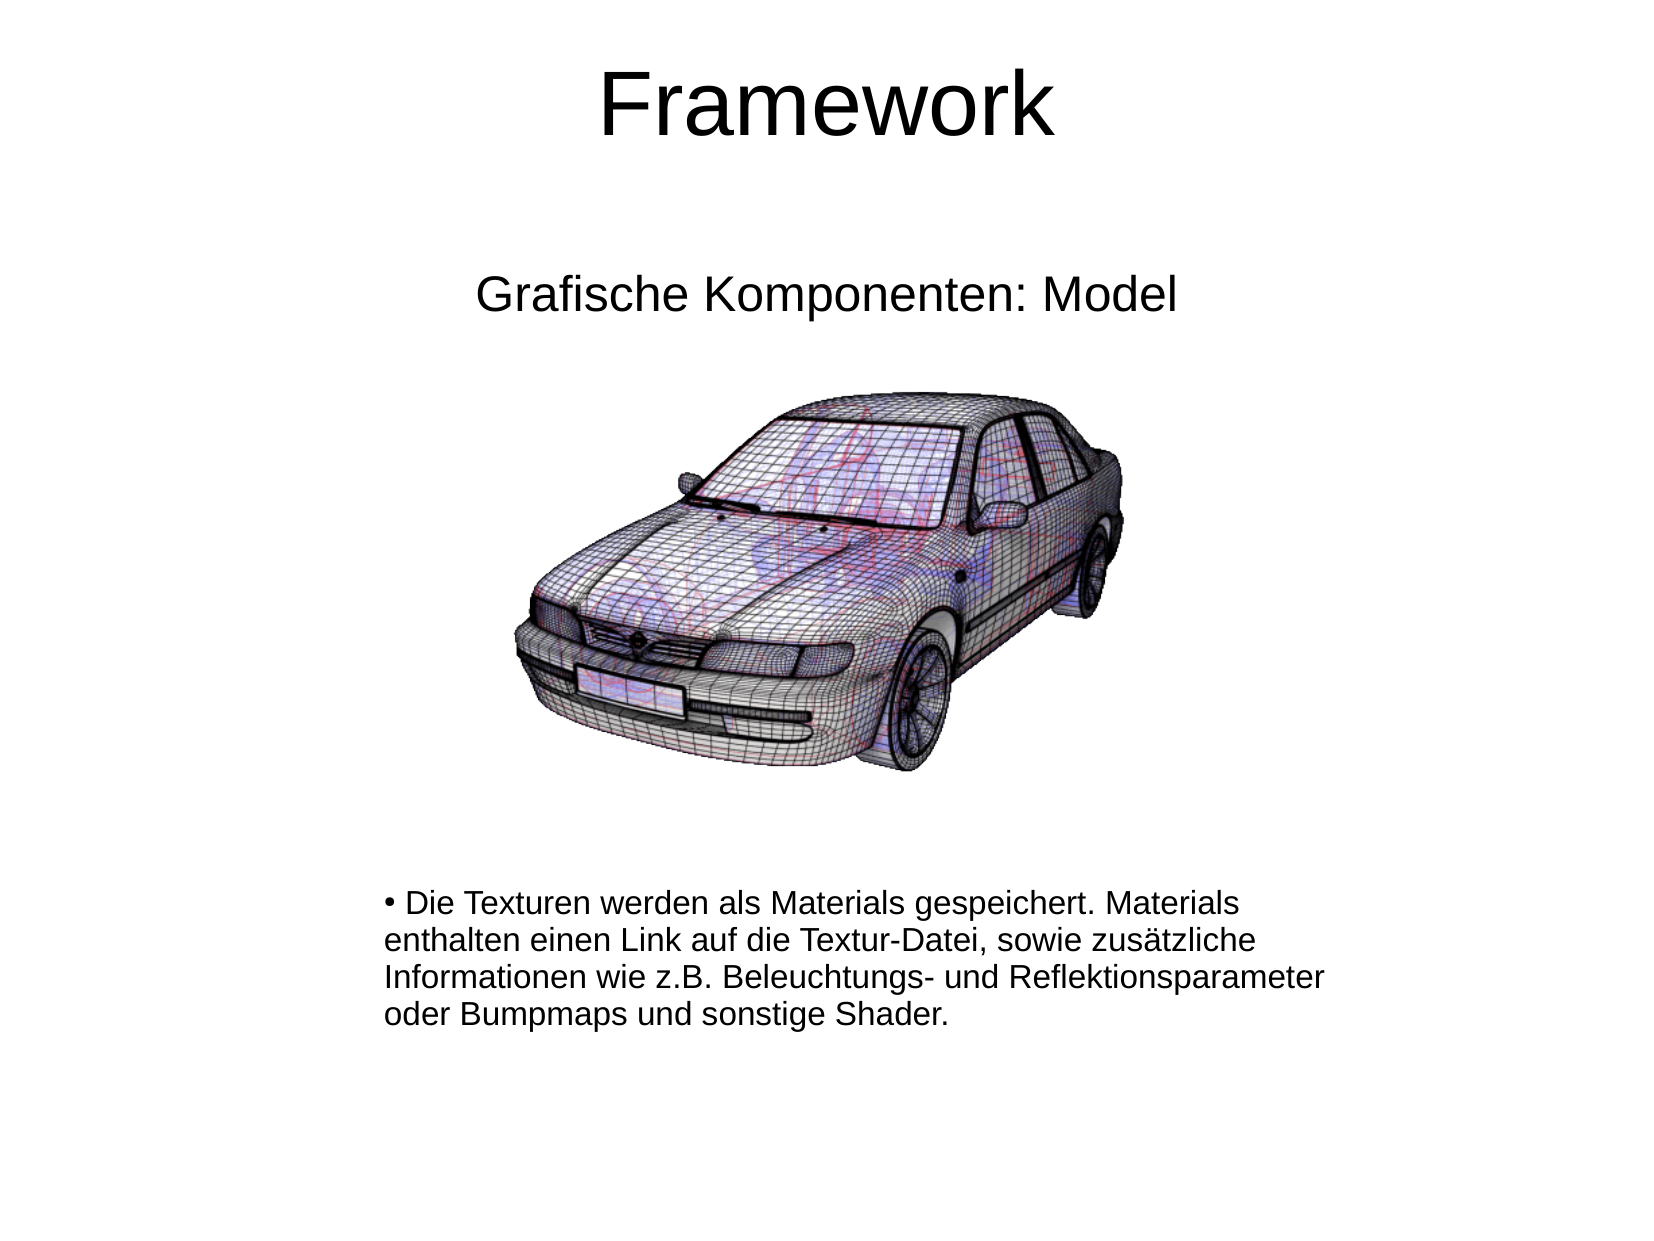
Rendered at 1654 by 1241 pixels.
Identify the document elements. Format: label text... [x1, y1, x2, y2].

text_box Grafische Komponenten: Model [82, 265, 1571, 325]
subtitle Die Texturen werden als Materials gespeichert. Materials enthalten einen Link auf die Textur-Datei, sowie zusätzliche Informationen wie z.B. Beleuchtungs- und Reflektionsparameter oder Bumpmaps und sonstige Shader. [383, 884, 1359, 1034]
title Framework [82, 0, 1571, 208]
picture [472, 367, 1162, 798]
